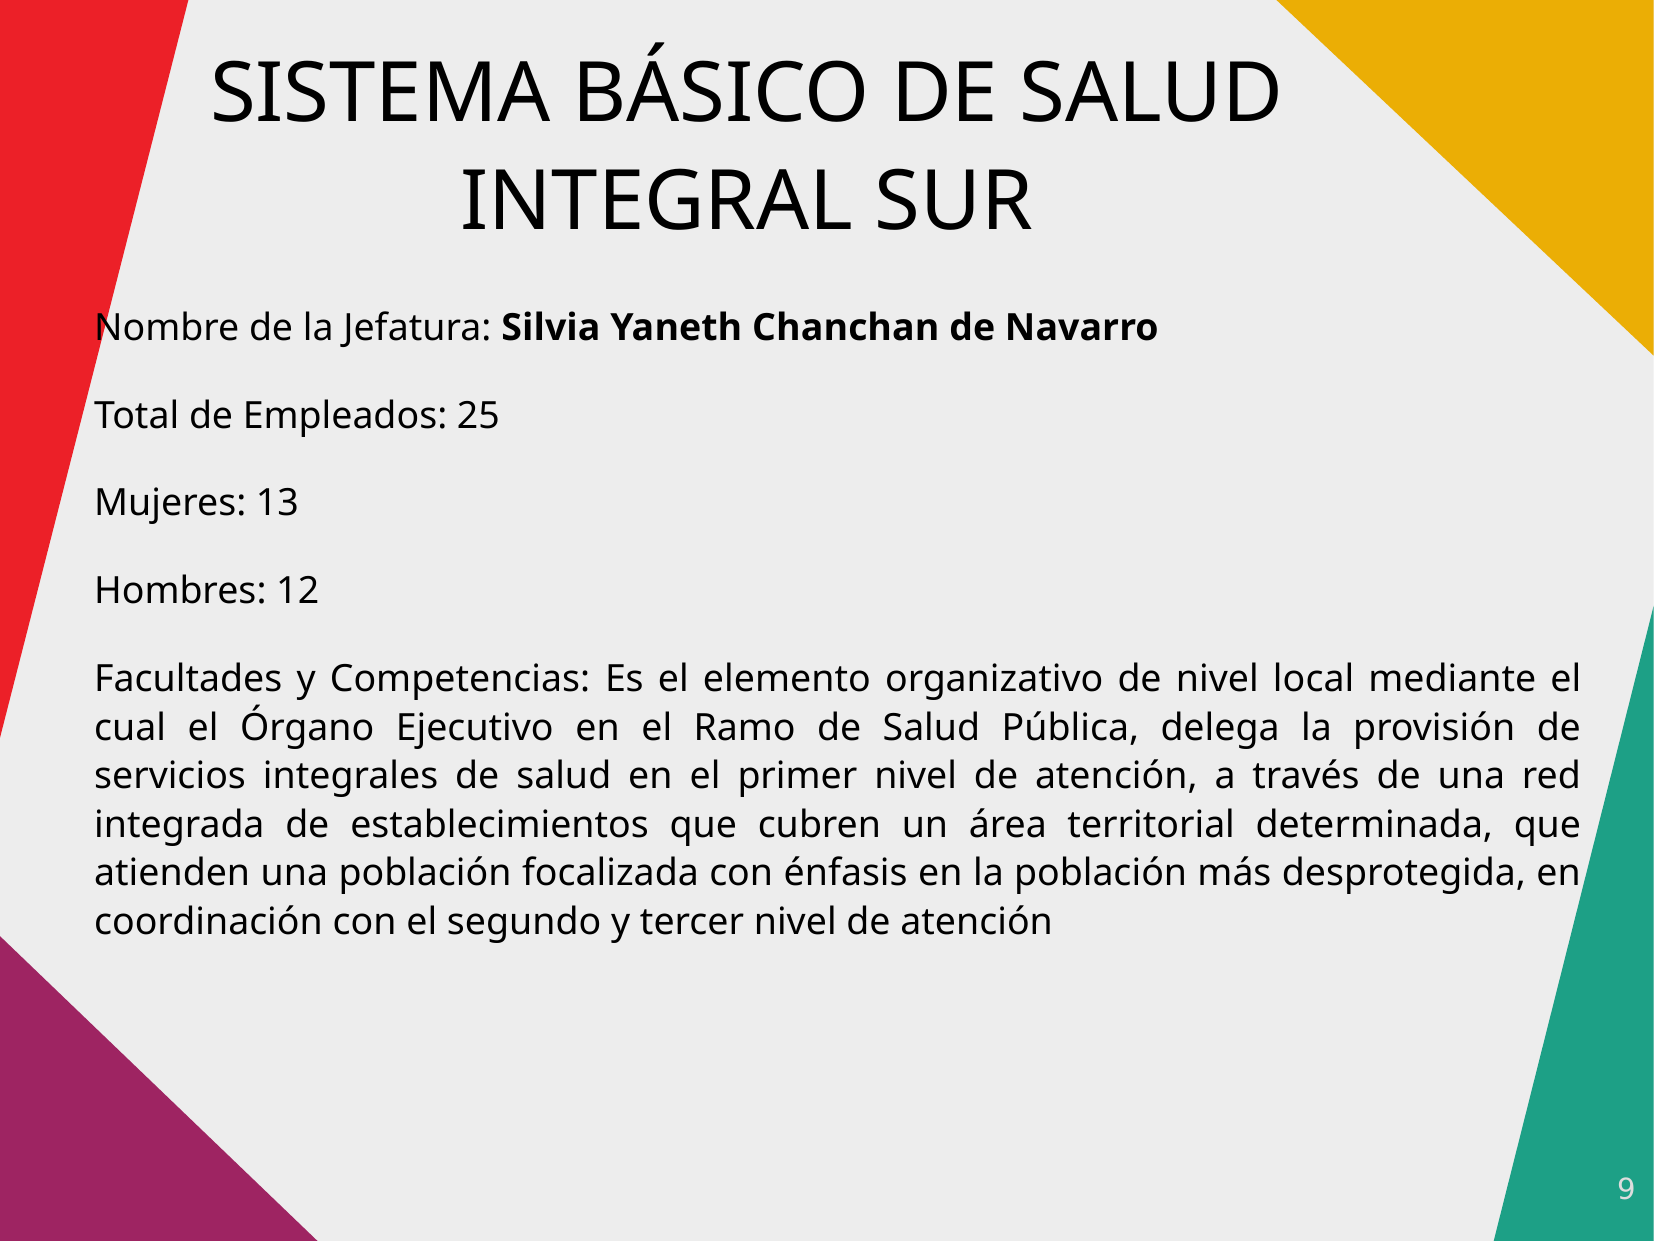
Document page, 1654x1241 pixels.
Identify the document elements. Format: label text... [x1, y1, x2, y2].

title SISTEMA BÁSICO DE SALUD INTEGRAL SUR [82, 30, 1412, 246]
text_box Nombre de la Jefatura: Silvia Yaneth Chanchan de Navarro Total de Empleados: 25 Mujeres: 13 Hombres: 12 Facultades y Competencias: Es el elemento organizativo de nivel local mediante el cual el Órgano Ejecutivo en el Ramo de Salud Pública, delega la provisión de servicios integrales de salud en el primer nivel de atención, a través de una red integrada de establecimientos que cubren un área territorial determinada, que atienden una población focalizada con énfasis en la población más desprotegida, en coordinación con el segundo y tercer nivel de atención [94, 299, 1583, 1019]
